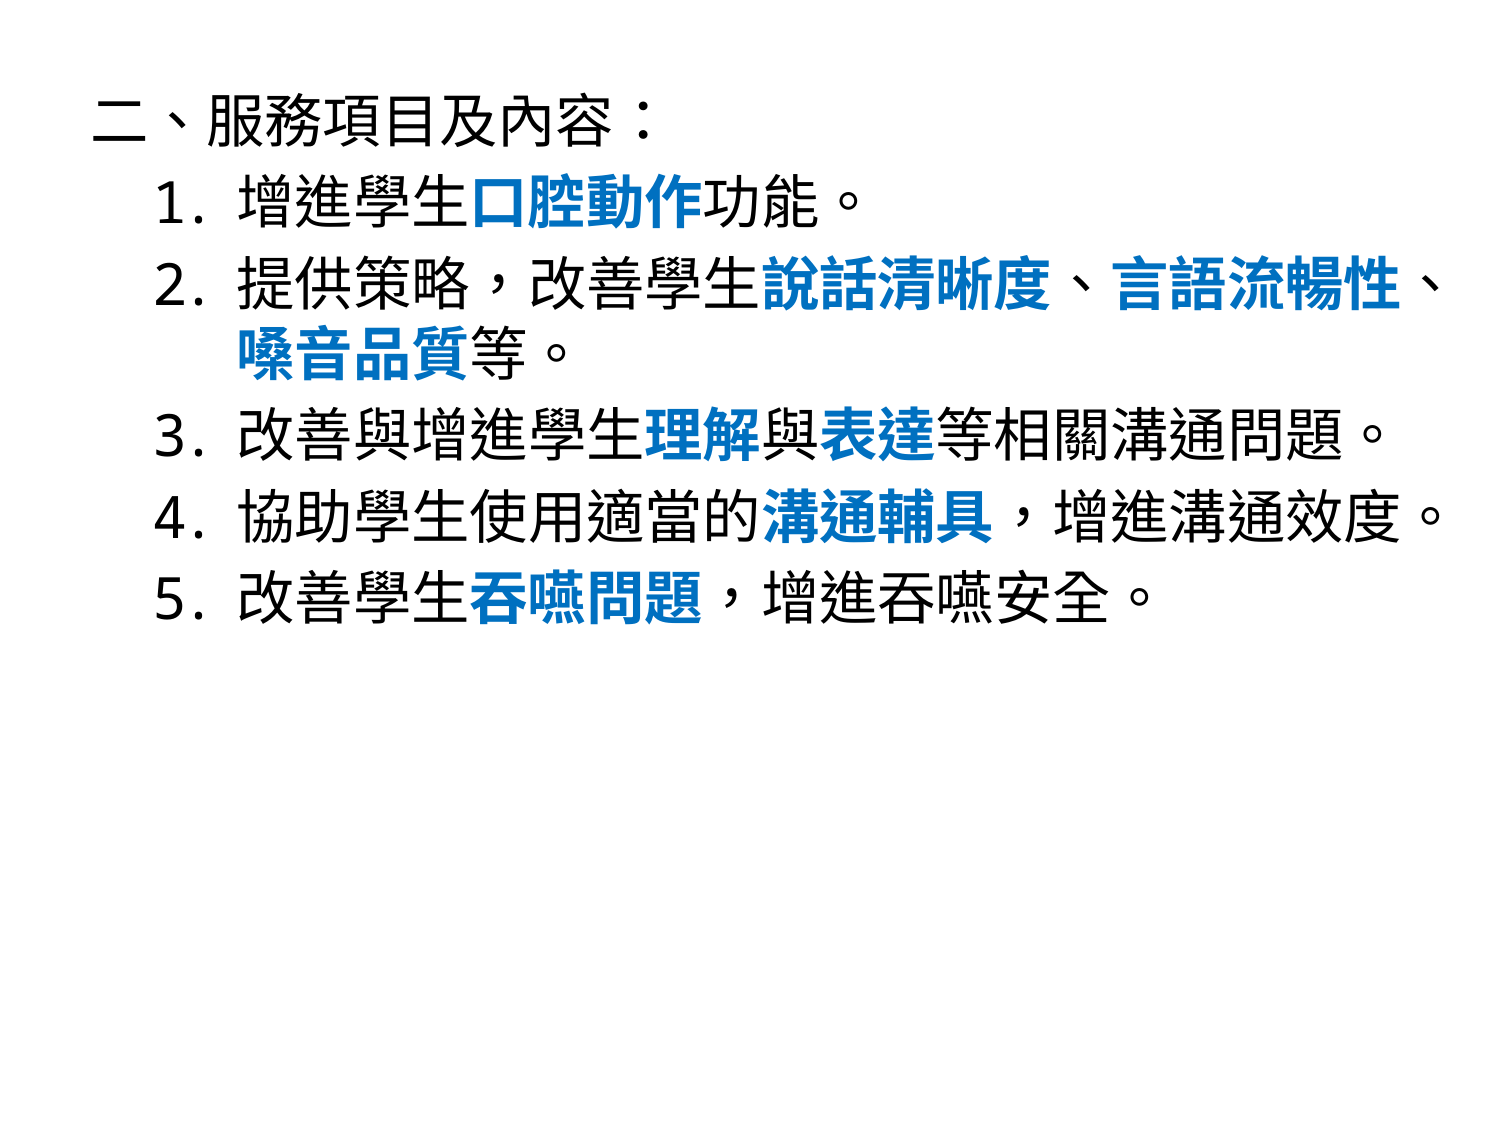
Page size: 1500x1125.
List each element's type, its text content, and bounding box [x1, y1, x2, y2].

list 二、服務項目及內容： 增進學生口腔動作功能。 提供策略，改善學生說話清晰度、言語流暢性、嗓音品質等。 改善與增進學生理解與表達等相關溝通問題。 協助學生使用適當的溝通輔具，增進溝通效度。 改善學生吞嚥問題，增進吞嚥安全。 [75, 76, 1425, 1005]
